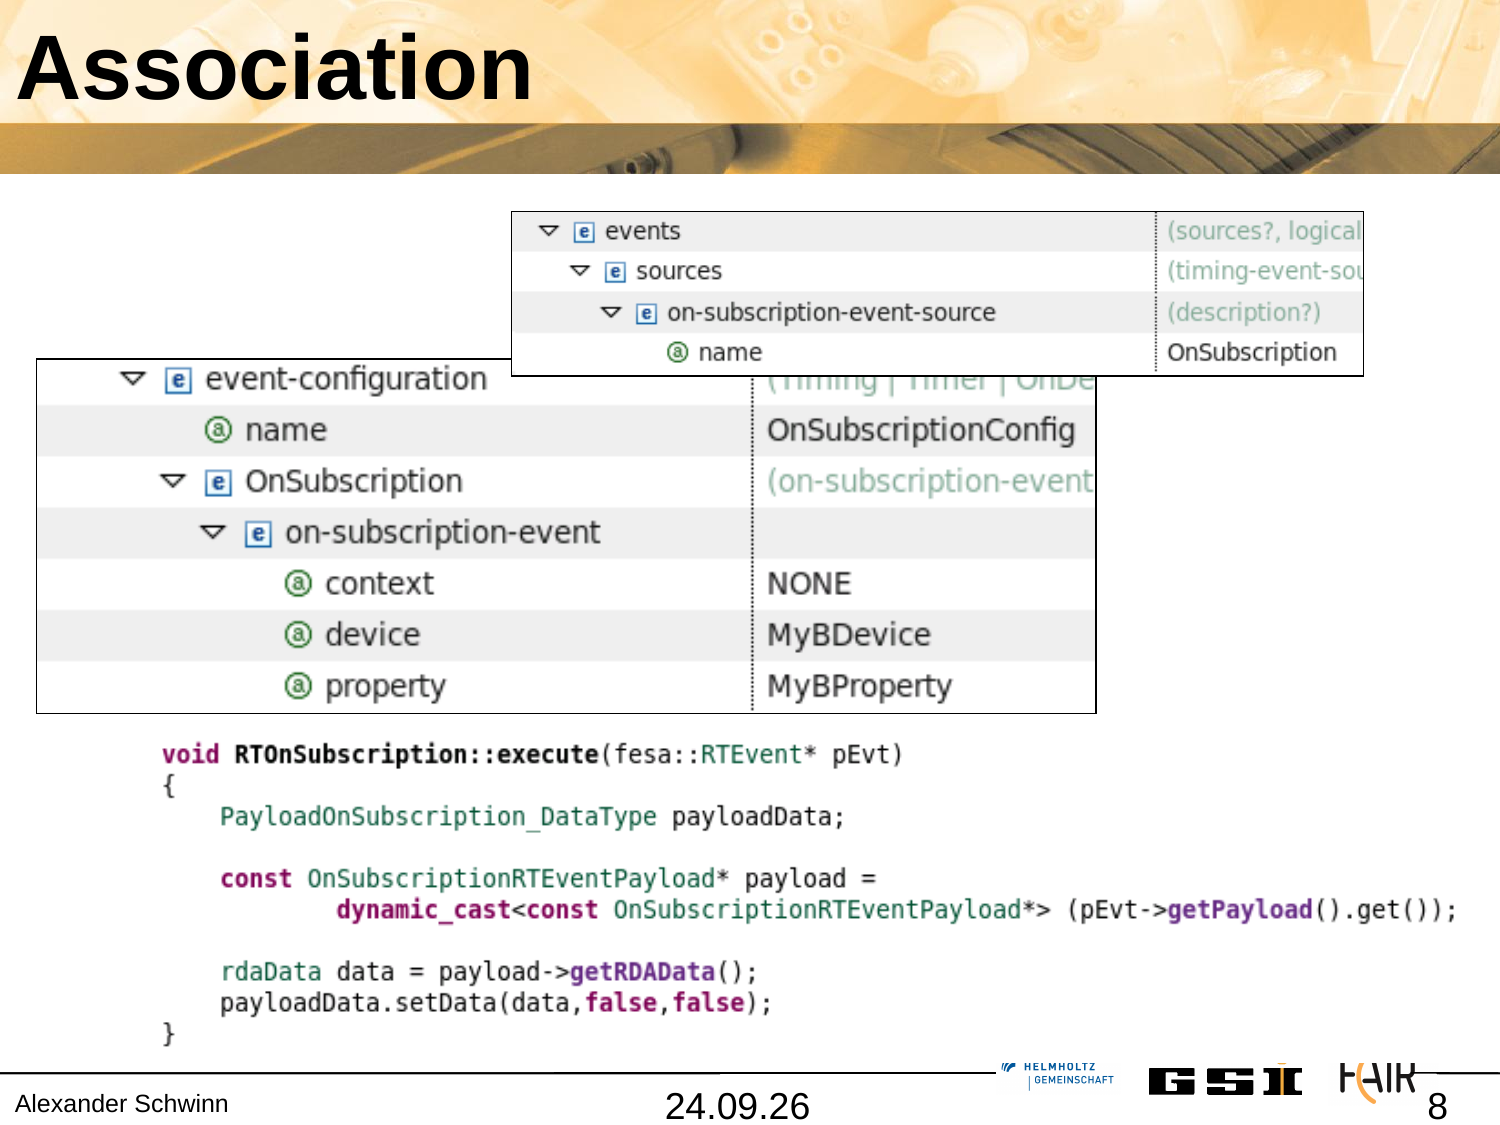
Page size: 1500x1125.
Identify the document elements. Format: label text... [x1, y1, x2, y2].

picture [1433, 1095, 1439, 1104]
picture [162, 738, 1463, 1106]
picture [512, 212, 1363, 376]
title Association [0, 0, 1500, 126]
picture [37, 359, 1096, 713]
picture [0, 126, 1500, 175]
